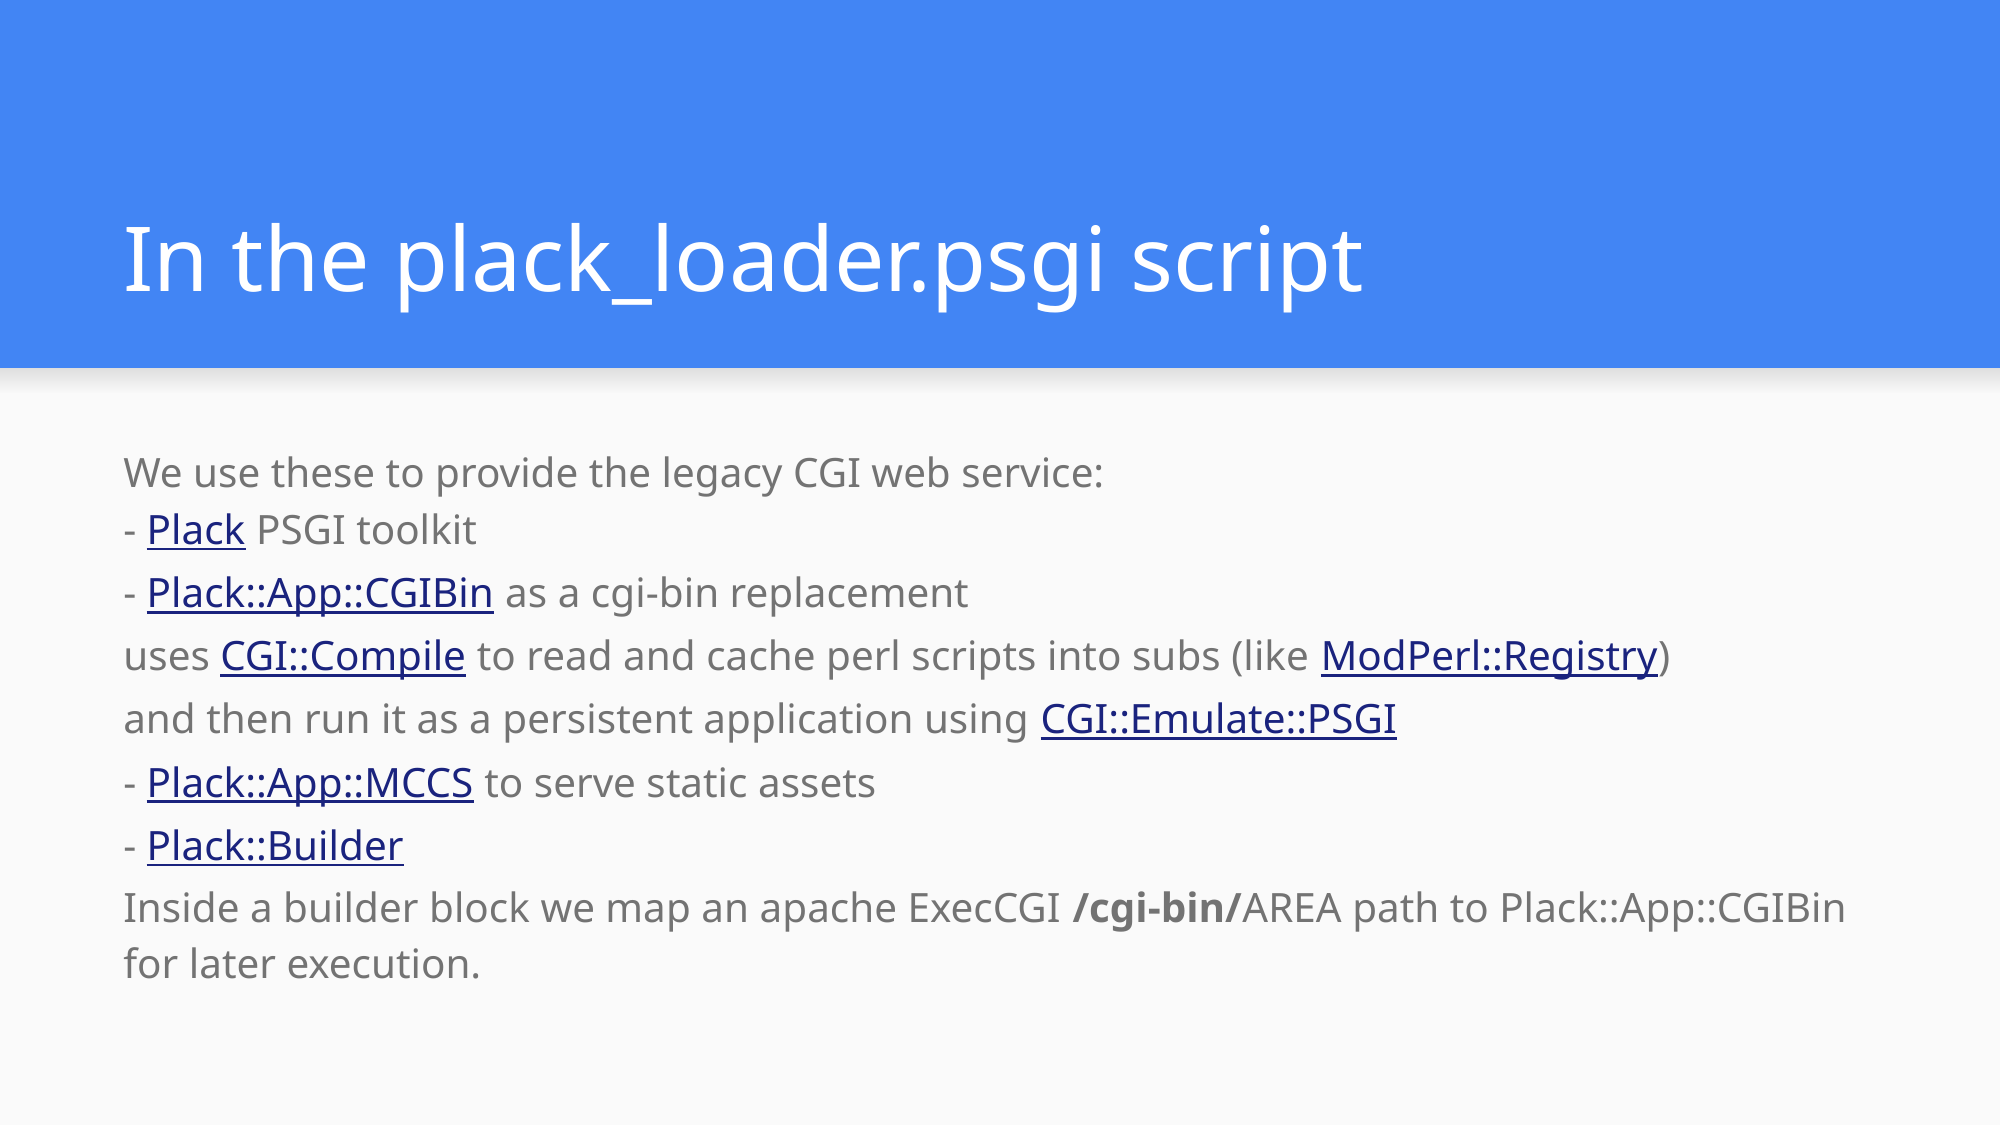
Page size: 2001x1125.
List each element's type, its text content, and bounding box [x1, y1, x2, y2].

list We use these to provide the legacy CGI web service: - Plack PSGI toolkit - Plack::App::CGIBin as a cgi-bin replacement uses CGI::Compile to read and cache perl scripts into subs (like ModPerl::Registry) and then run it as a persistent application using CGI::Emulate::PSGI - Plack::App::MCCS to serve static assets - Plack::Builder Inside a builder block we map an apache ExecCGI /cgi-bin/AREA path to Plack::App::CGIBin for later execution. [103, 419, 1902, 1013]
title In the plack_loader.psgi script [103, 161, 1902, 330]
